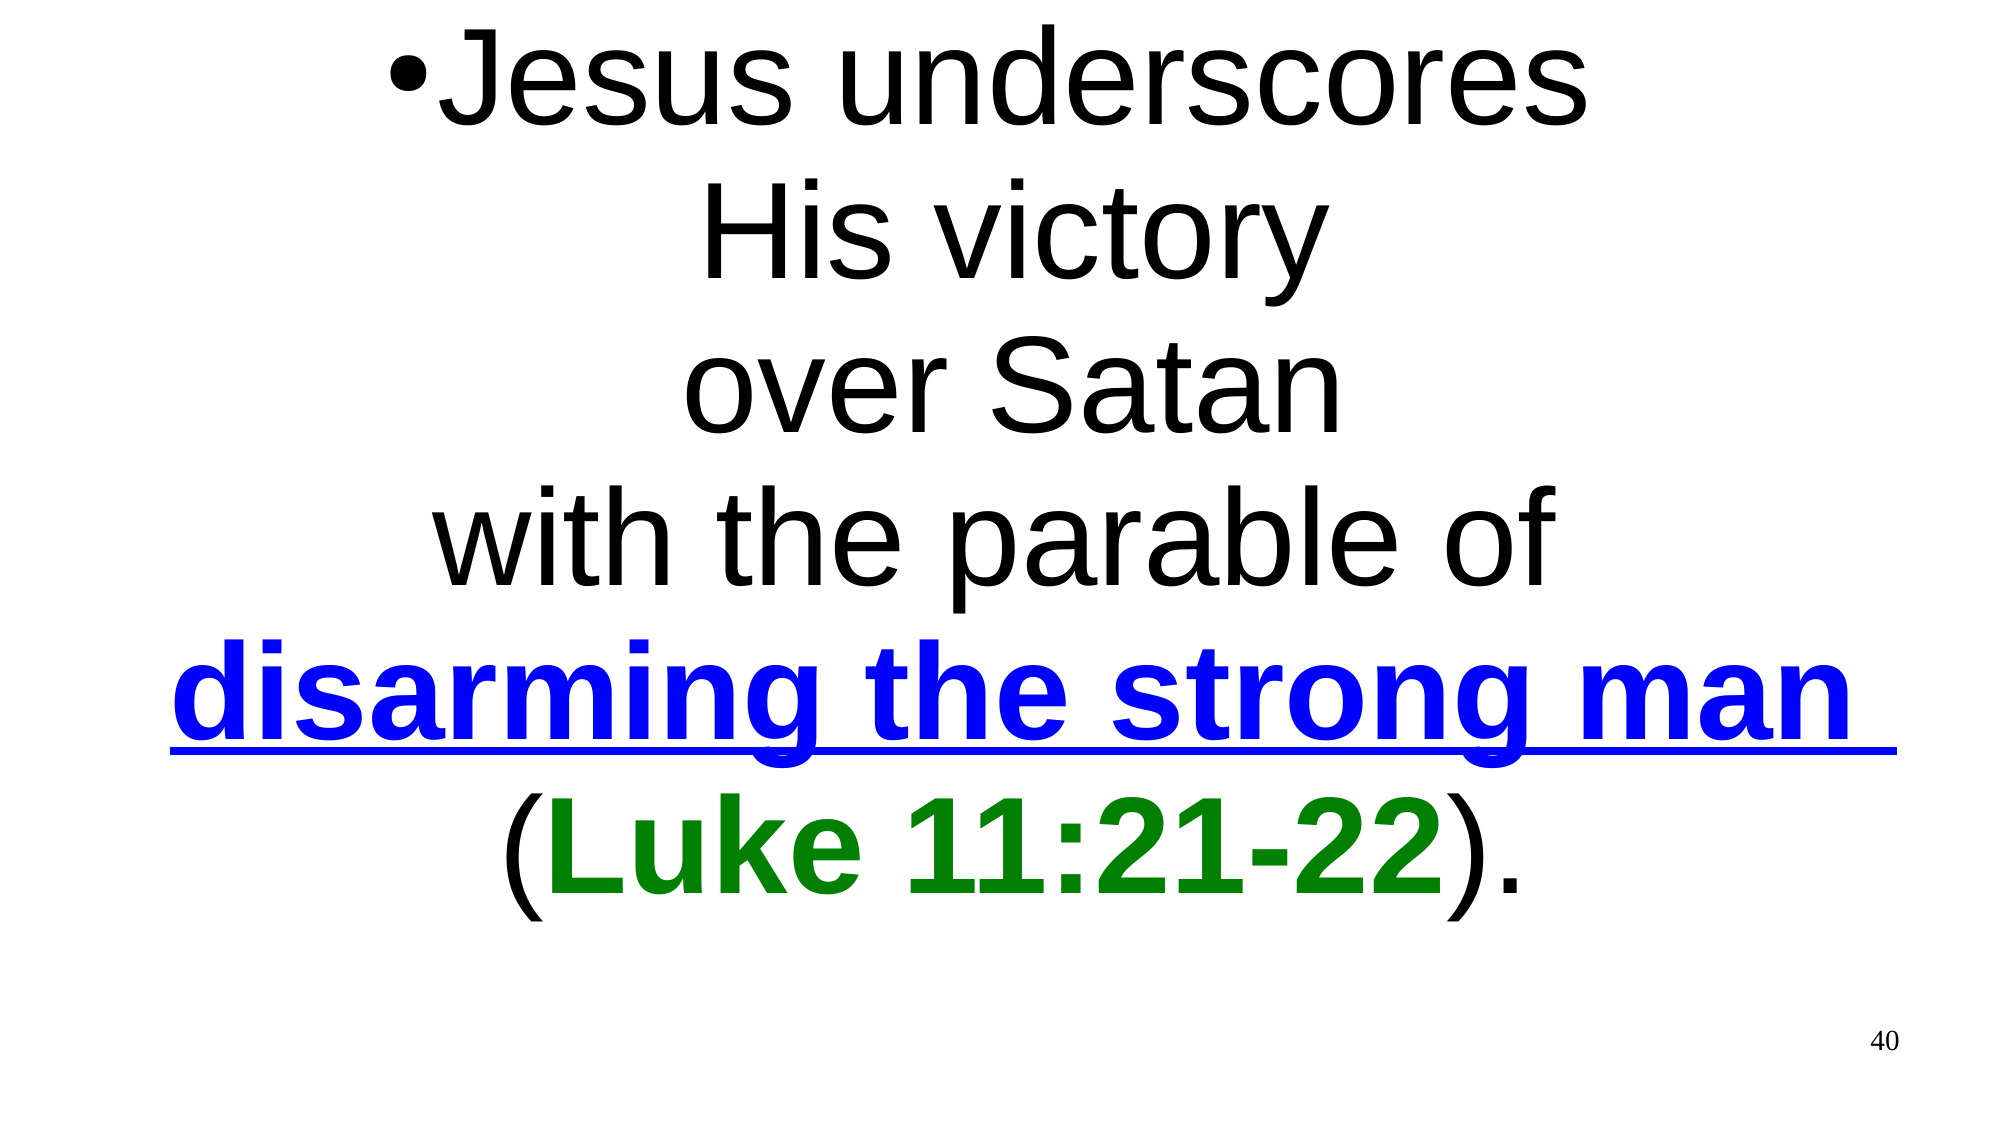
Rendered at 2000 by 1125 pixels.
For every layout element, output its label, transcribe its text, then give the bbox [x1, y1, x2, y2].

list Jesus underscores His victory over Satan with the parable of disarming the strong man (Luke 11:21-22). [0, 0, 1996, 1123]
